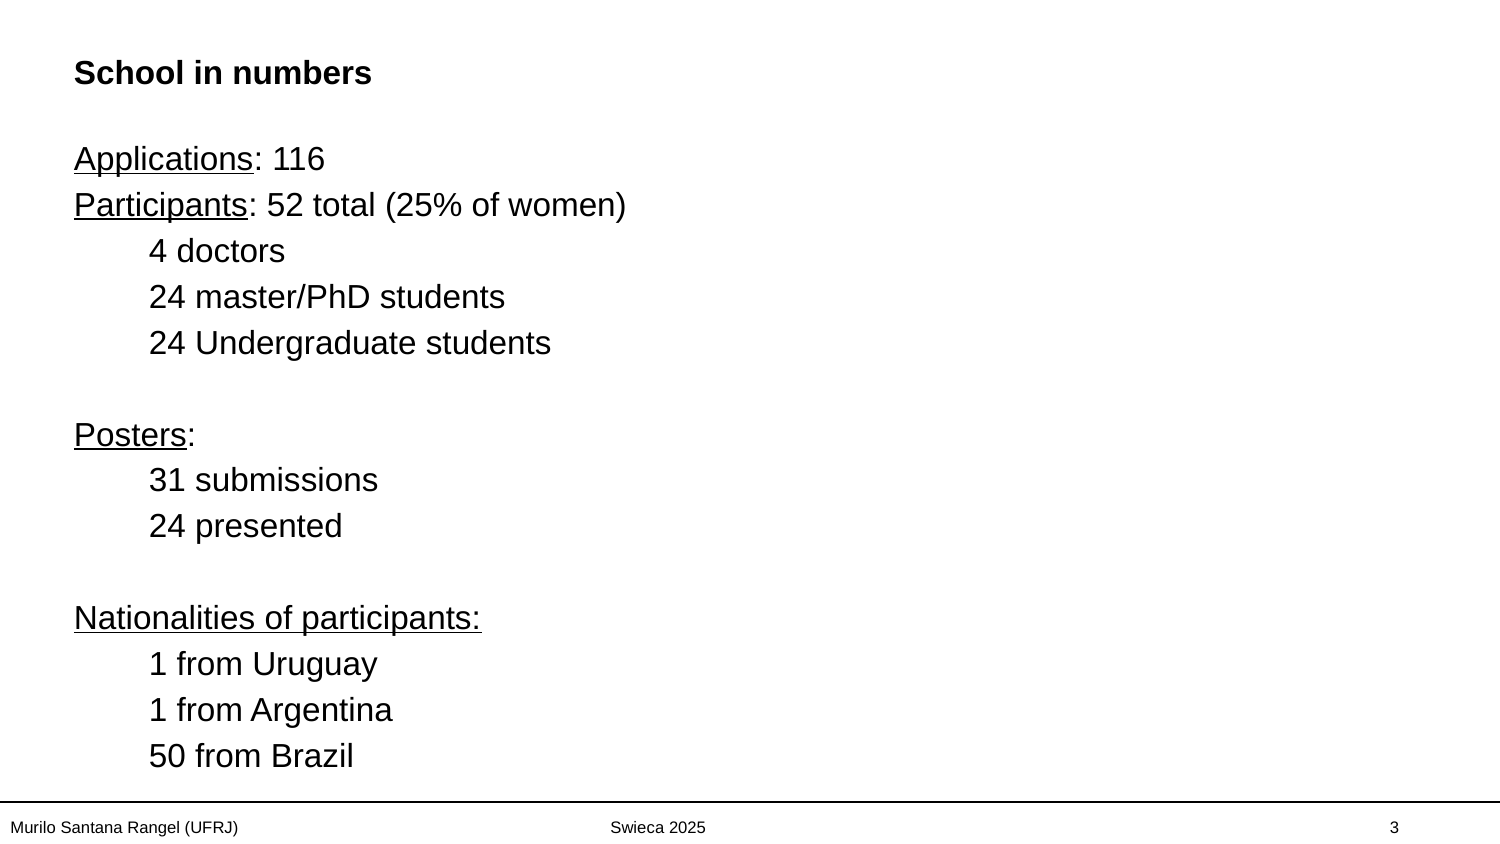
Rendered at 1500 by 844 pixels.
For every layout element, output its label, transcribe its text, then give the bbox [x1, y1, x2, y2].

text_box School in numbers Applications: 116 Participants: 52 total (25% of women) 4 doctors 24 master/PhD students 24 Undergraduate students Posters: 31 submissions 24 presented Nationalities of participants: 1 from Uruguay 1 from Argentina 50 from Brazil [58, 30, 1376, 789]
